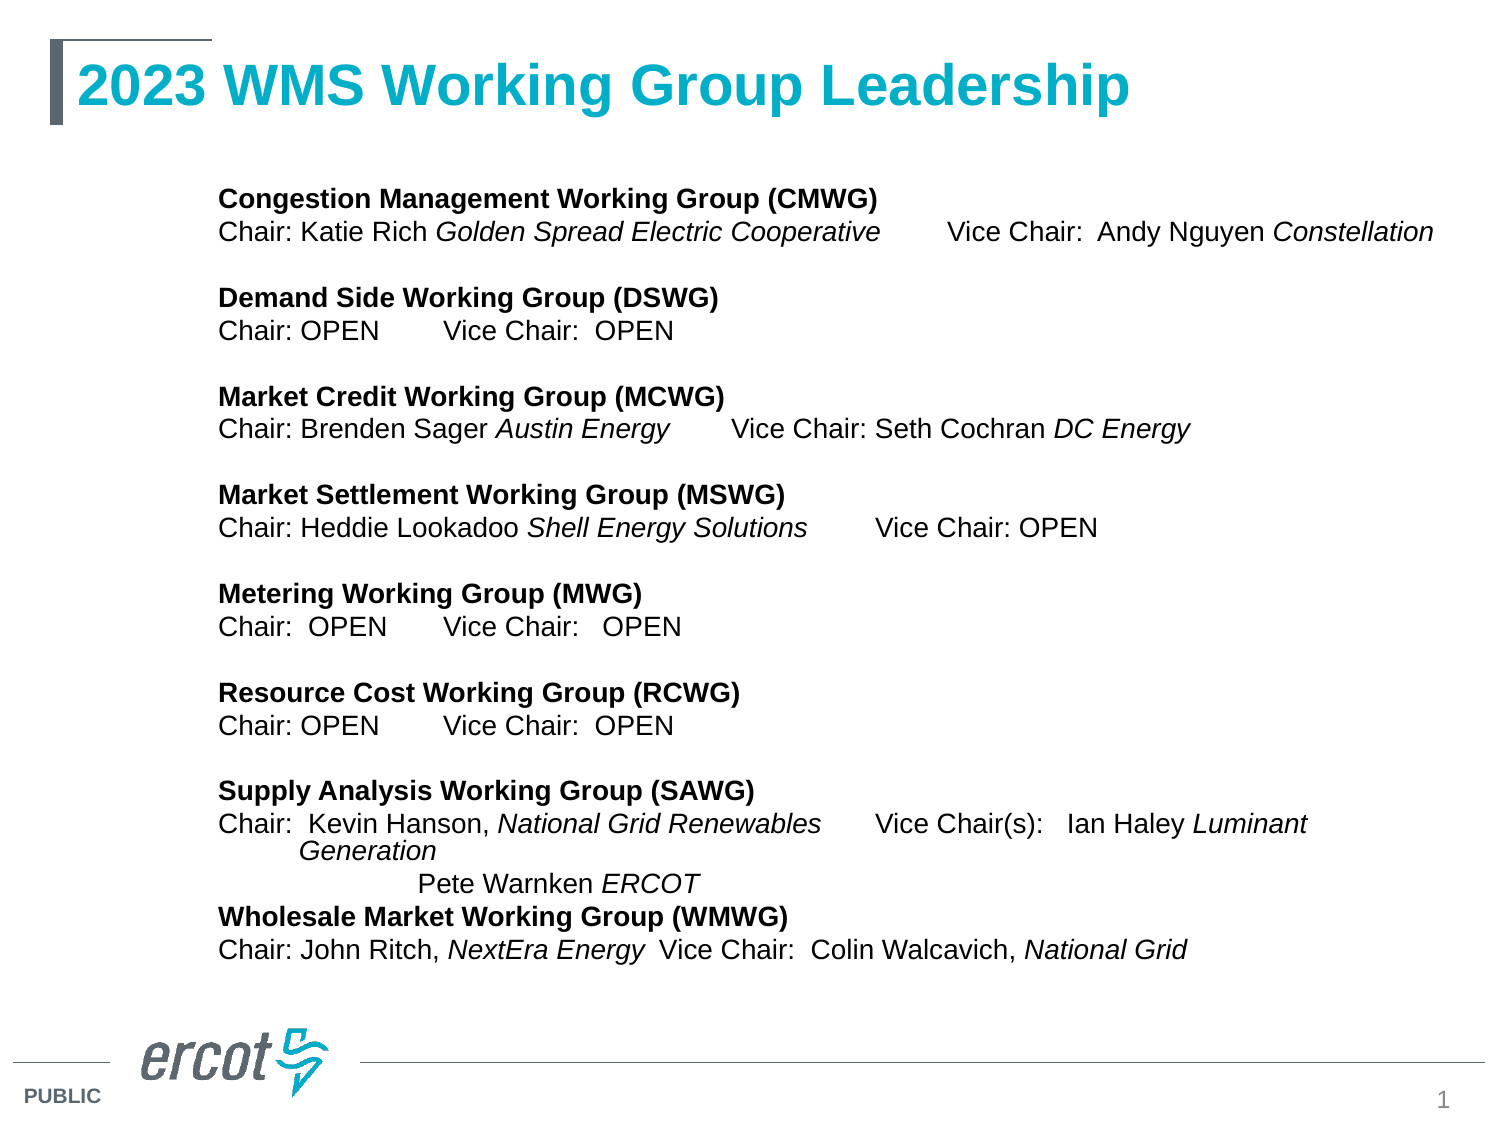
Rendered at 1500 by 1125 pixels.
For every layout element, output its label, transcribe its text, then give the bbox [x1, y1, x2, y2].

title 2023 WMS Working Group Leadership [62, 39, 1450, 126]
list Congestion Management Working Group (CMWG) Chair: Katie Rich Golden Spread Electric Cooperative Vice Chair: Andy Nguyen Constellation Demand Side Working Group (DSWG) Chair: OPEN Vice Chair: OPEN Market Credit Working Group (MCWG) Chair: Brenden Sager Austin Energy Vice Chair: Seth Cochran DC Energy Market Settlement Working Group (MSWG) Chair: Heddie Lookadoo Shell Energy Solutions Vice Chair: OPEN Metering Working Group (MWG) Chair: OPEN Vice Chair: OPEN Resource Cost Working Group (RCWG) Chair: OPEN Vice Chair: OPEN Supply Analysis Working Group (SAWG) Chair: Kevin Hanson, National Grid Renewables Vice Chair(s): Ian Haley Luminant Generation Pete Warnken ERCOT Wholesale Market Working Group (WMWG) Chair: John Ritch, NextEra Energy Vice Chair: Colin Walcavich, National Grid [50, 149, 1451, 1026]
text_box [1400, 1076, 1488, 1113]
